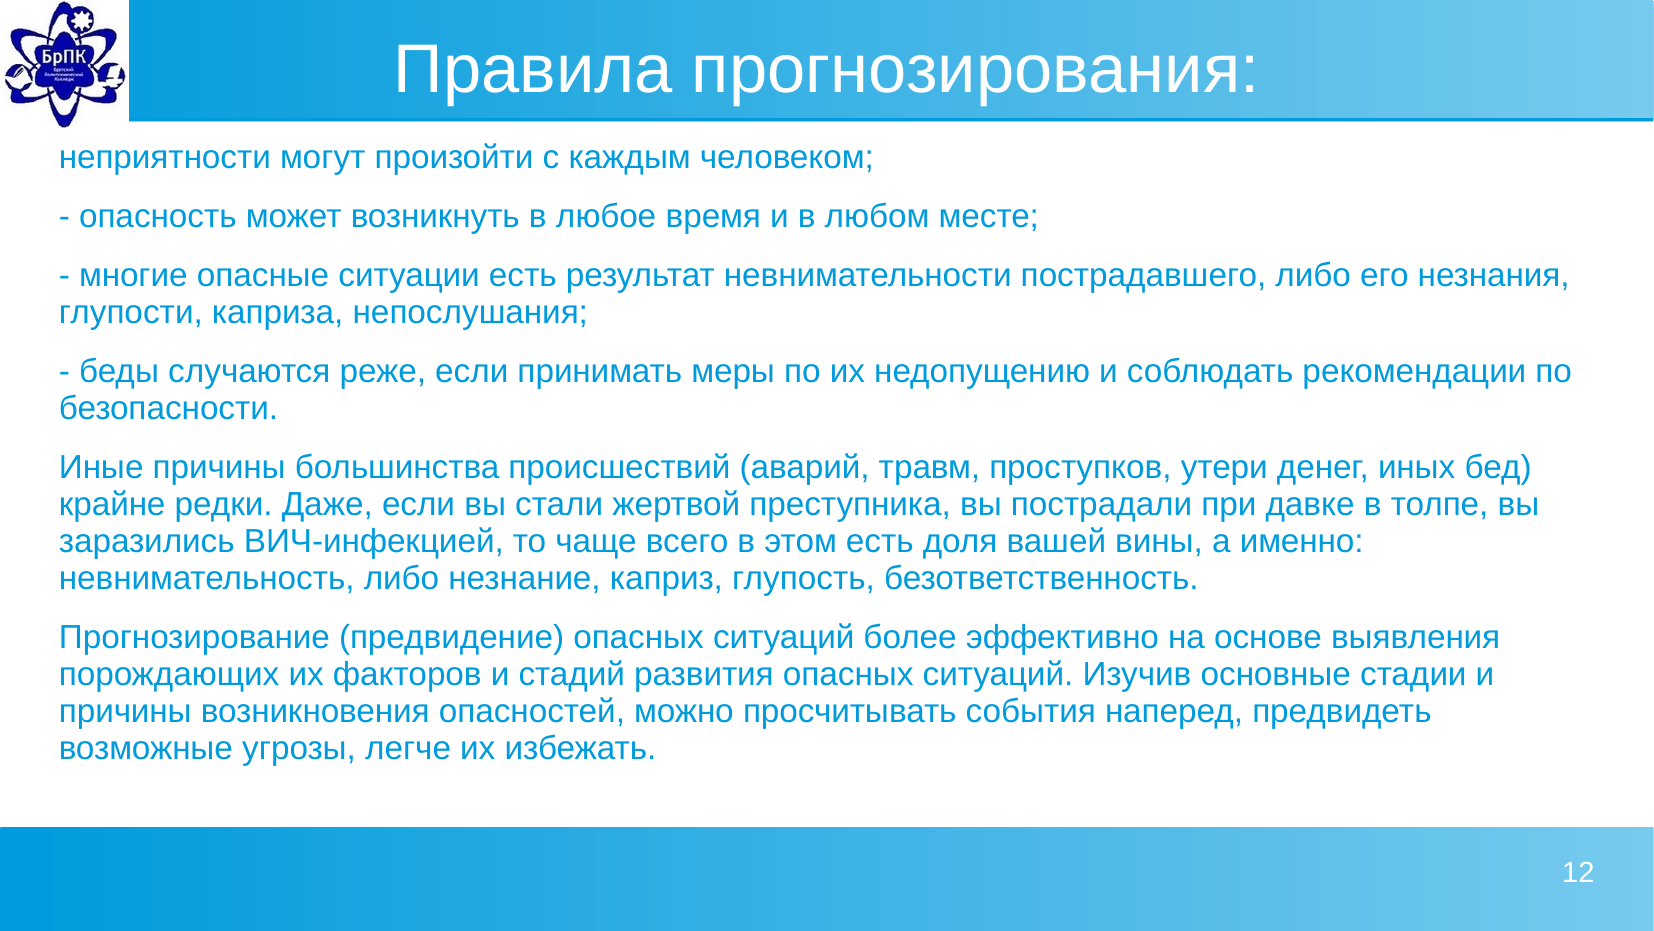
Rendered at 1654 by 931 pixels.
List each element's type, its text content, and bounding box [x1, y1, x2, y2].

title Правила прогнозирования: [129, 30, 1595, 108]
picture [0, 0, 129, 129]
list неприятности могут произойти с каждым человеком; - опасность может возникнуть в любое время и в любом месте; - многие опасные ситуации есть результат невнимательности пострадавшего, либо его незнания, глупости, каприза, непослушания; - беды случаются реже, если принимать меры по их недопущению и соблюдать рекомендации по безопасности. Иные причины большинства происшествий (аварий, травм, проступков, утери денег, иных бед) крайне редки. Даже, если вы стали жертвой преступника, вы пострадали при давке в толпе, вы заразились ВИЧ-инфекцией, то чаще всего в этом есть доля вашей вины, а именно: невнимательность, либо незнание, каприз, глупость, безответственность. Прогнозирование (предвидение) опасных ситуаций более эффективно на основе выявления порождающих их факторов и стадий развития опасных ситуаций. Изучив основные стадии и причины возникновения опасностей, можно просчитывать события наперед, предвидеть возможные угрозы, легче их избежать. [59, 138, 1595, 729]
